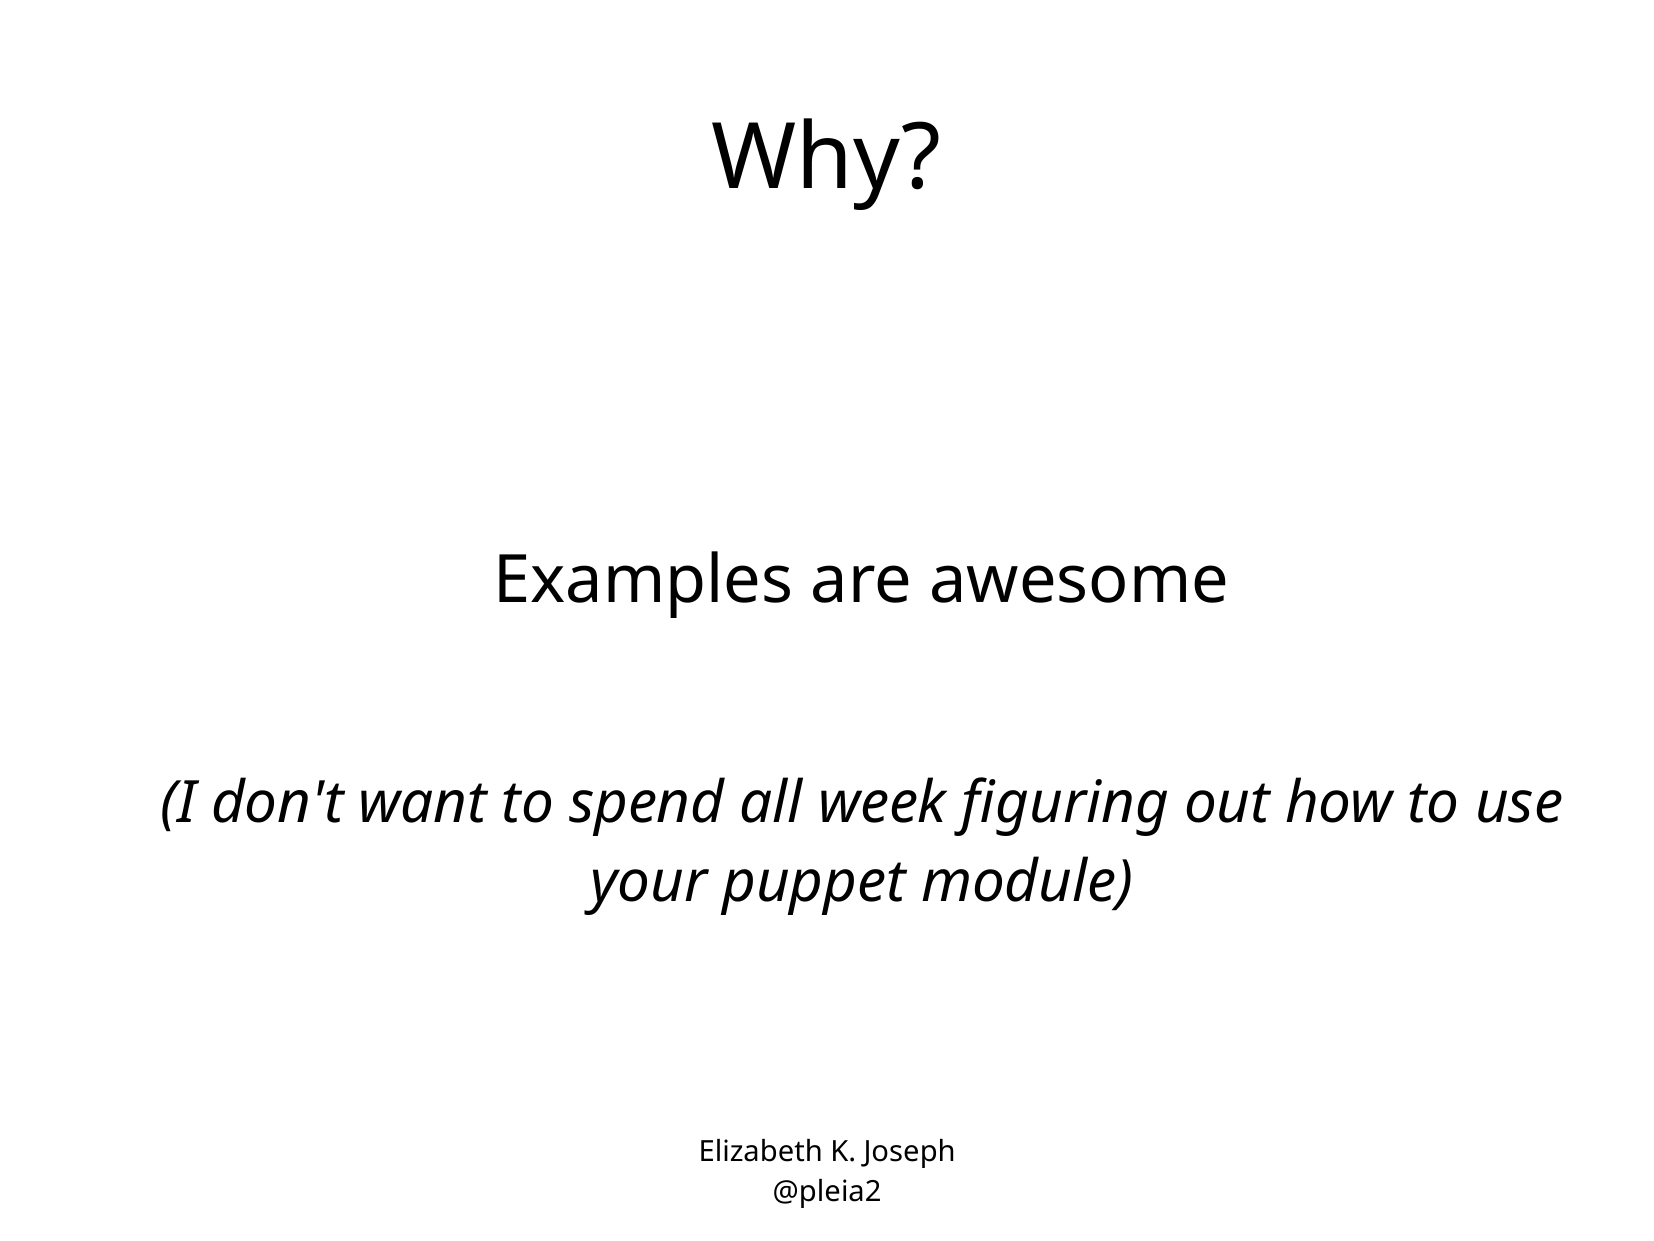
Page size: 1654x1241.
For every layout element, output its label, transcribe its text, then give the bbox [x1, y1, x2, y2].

list Examples are awesome (I don't want to spend all week figuring out how to use your puppet module) [82, 290, 1571, 1010]
title Why? [82, 49, 1571, 257]
